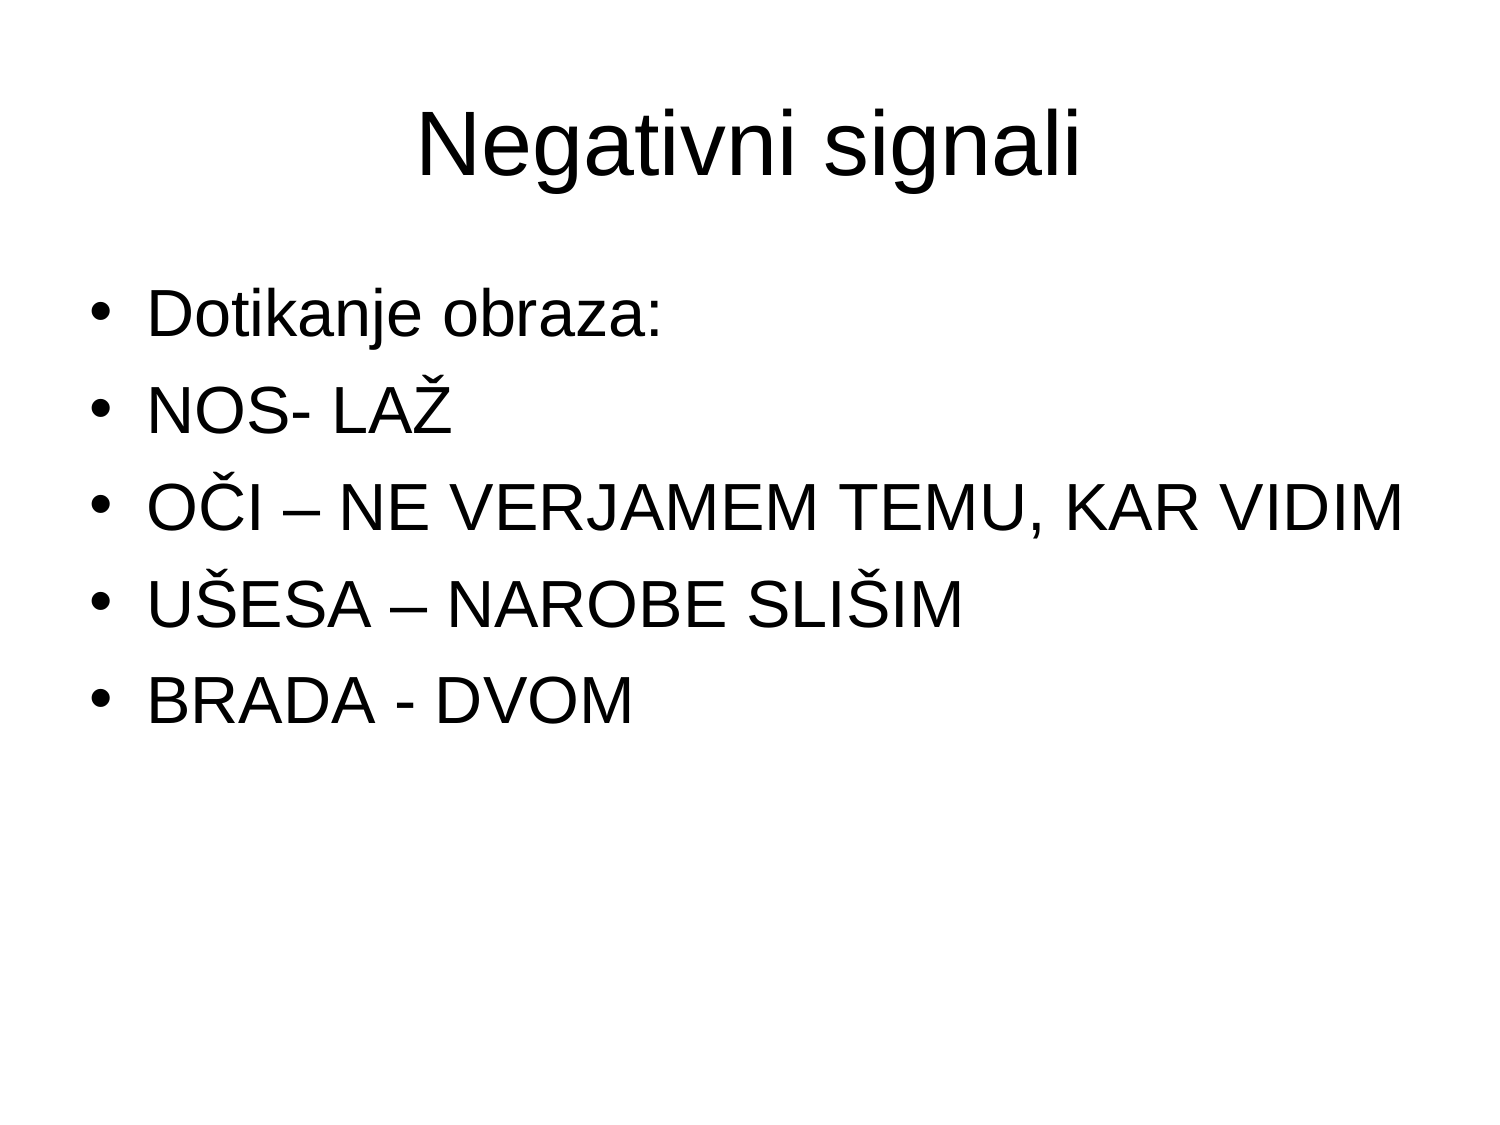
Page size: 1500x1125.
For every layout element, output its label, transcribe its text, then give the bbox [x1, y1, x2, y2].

title Negativni signali [75, 45, 1426, 233]
list Dotikanje obraza: NOS- LAŽ OČI – NE VERJAMEM TEMU, KAR VIDIM UŠESA – NAROBE SLIŠIM BRADA - DVOM [75, 262, 1426, 1006]
